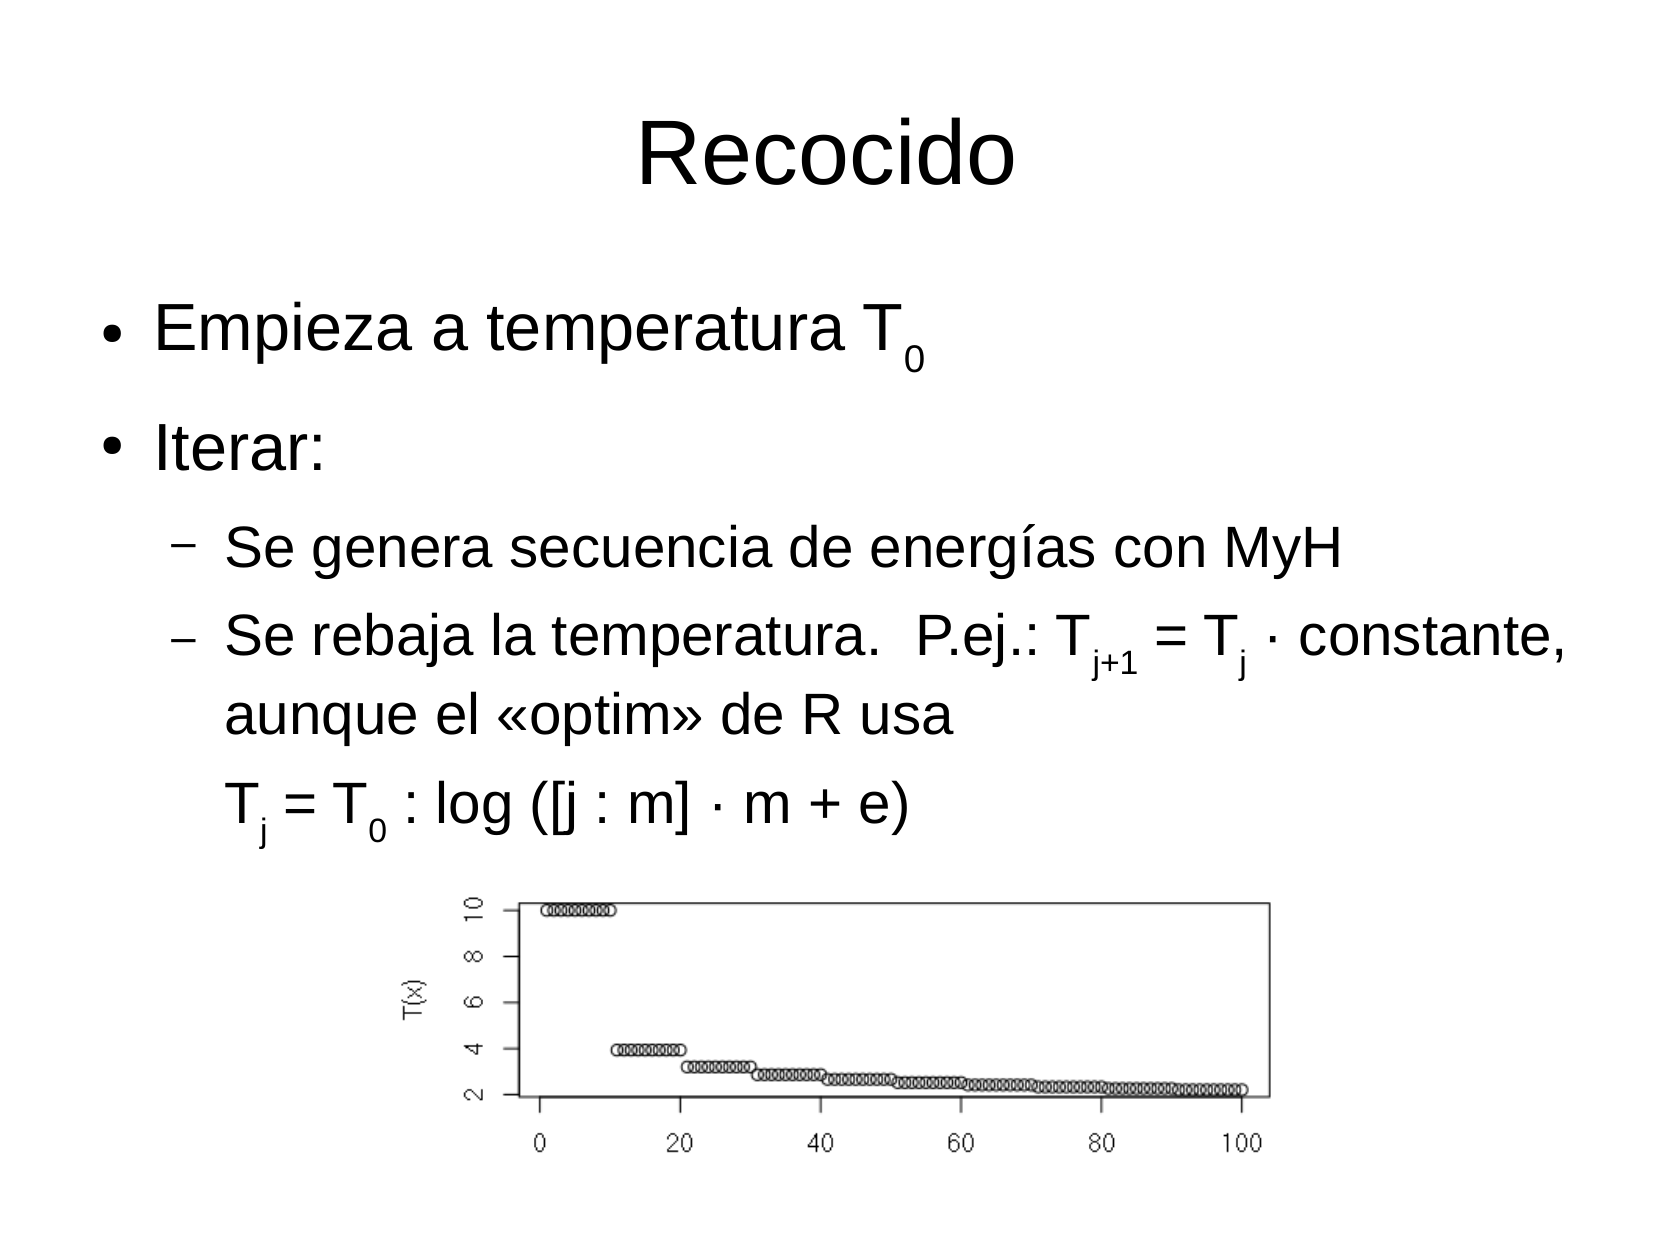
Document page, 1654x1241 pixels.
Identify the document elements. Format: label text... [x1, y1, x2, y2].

list Empieza a temperatura T0 Iterar: Se genera secuencia de energías con MyH Se rebaja la temperatura. P.ej.: Tj+1 = Tj · constante, aunque el «optim» de R usa Tj = T0 : log ([j : m] · m + e) [82, 290, 1571, 1010]
title Recocido [82, 49, 1571, 257]
picture [397, 890, 1274, 1157]
